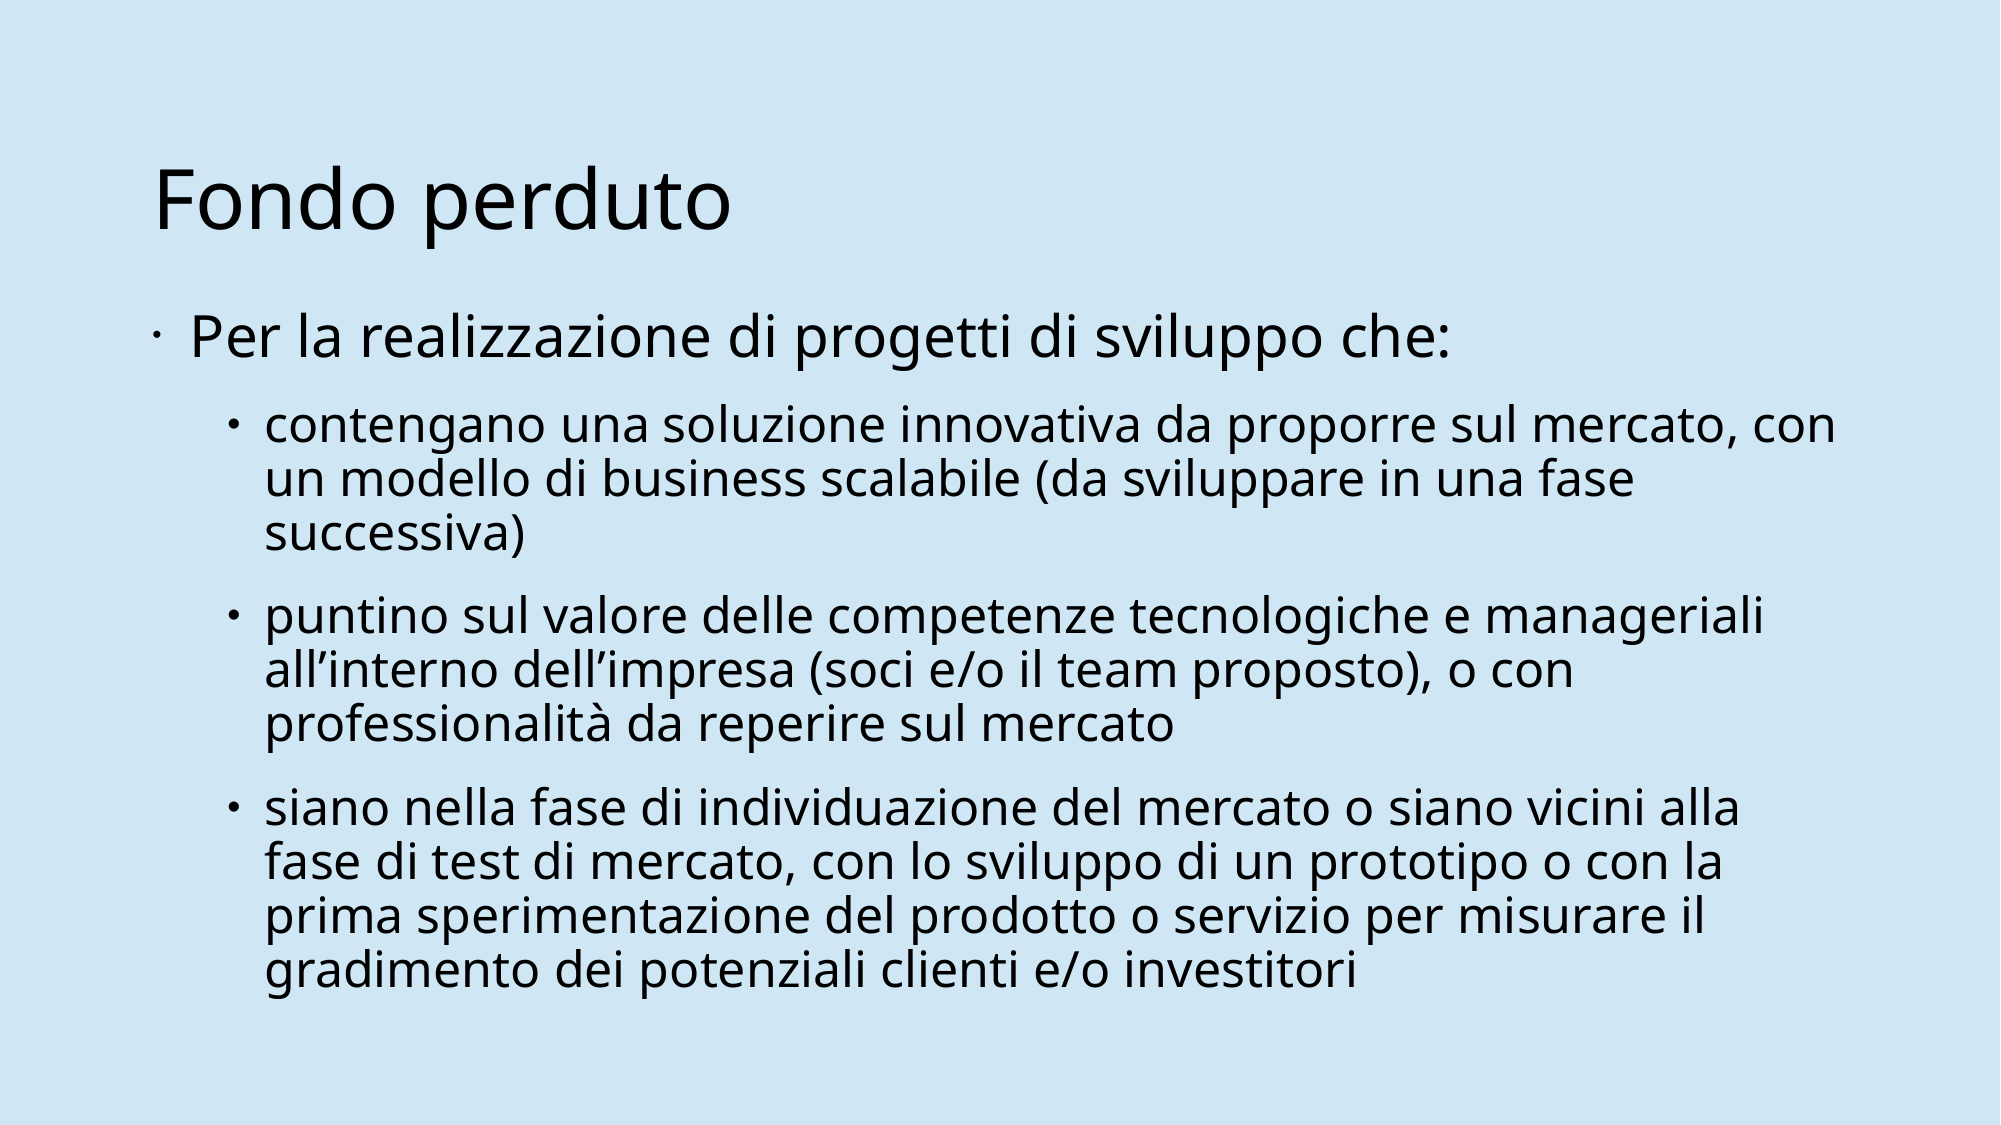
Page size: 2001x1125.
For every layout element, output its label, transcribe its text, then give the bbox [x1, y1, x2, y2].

title Fondo perduto [137, 59, 1863, 278]
list Per la realizzazione di progetti di sviluppo che: contengano una soluzione innovativa da proporre sul mercato, con un modello di business scalabile (da sviluppare in una fase successiva) puntino sul valore delle competenze tecnologiche e manageriali all’interno dell’impresa (soci e/o il team proposto), o con professionalità da reperire sul mercato siano nella fase di individuazione del mercato o siano vicini alla fase di test di mercato, con lo sviluppo di un prototipo o con la prima sperimentazione del prodotto o servizio per misurare il gradimento dei potenziali clienti e/o investitori [137, 299, 1863, 1014]
